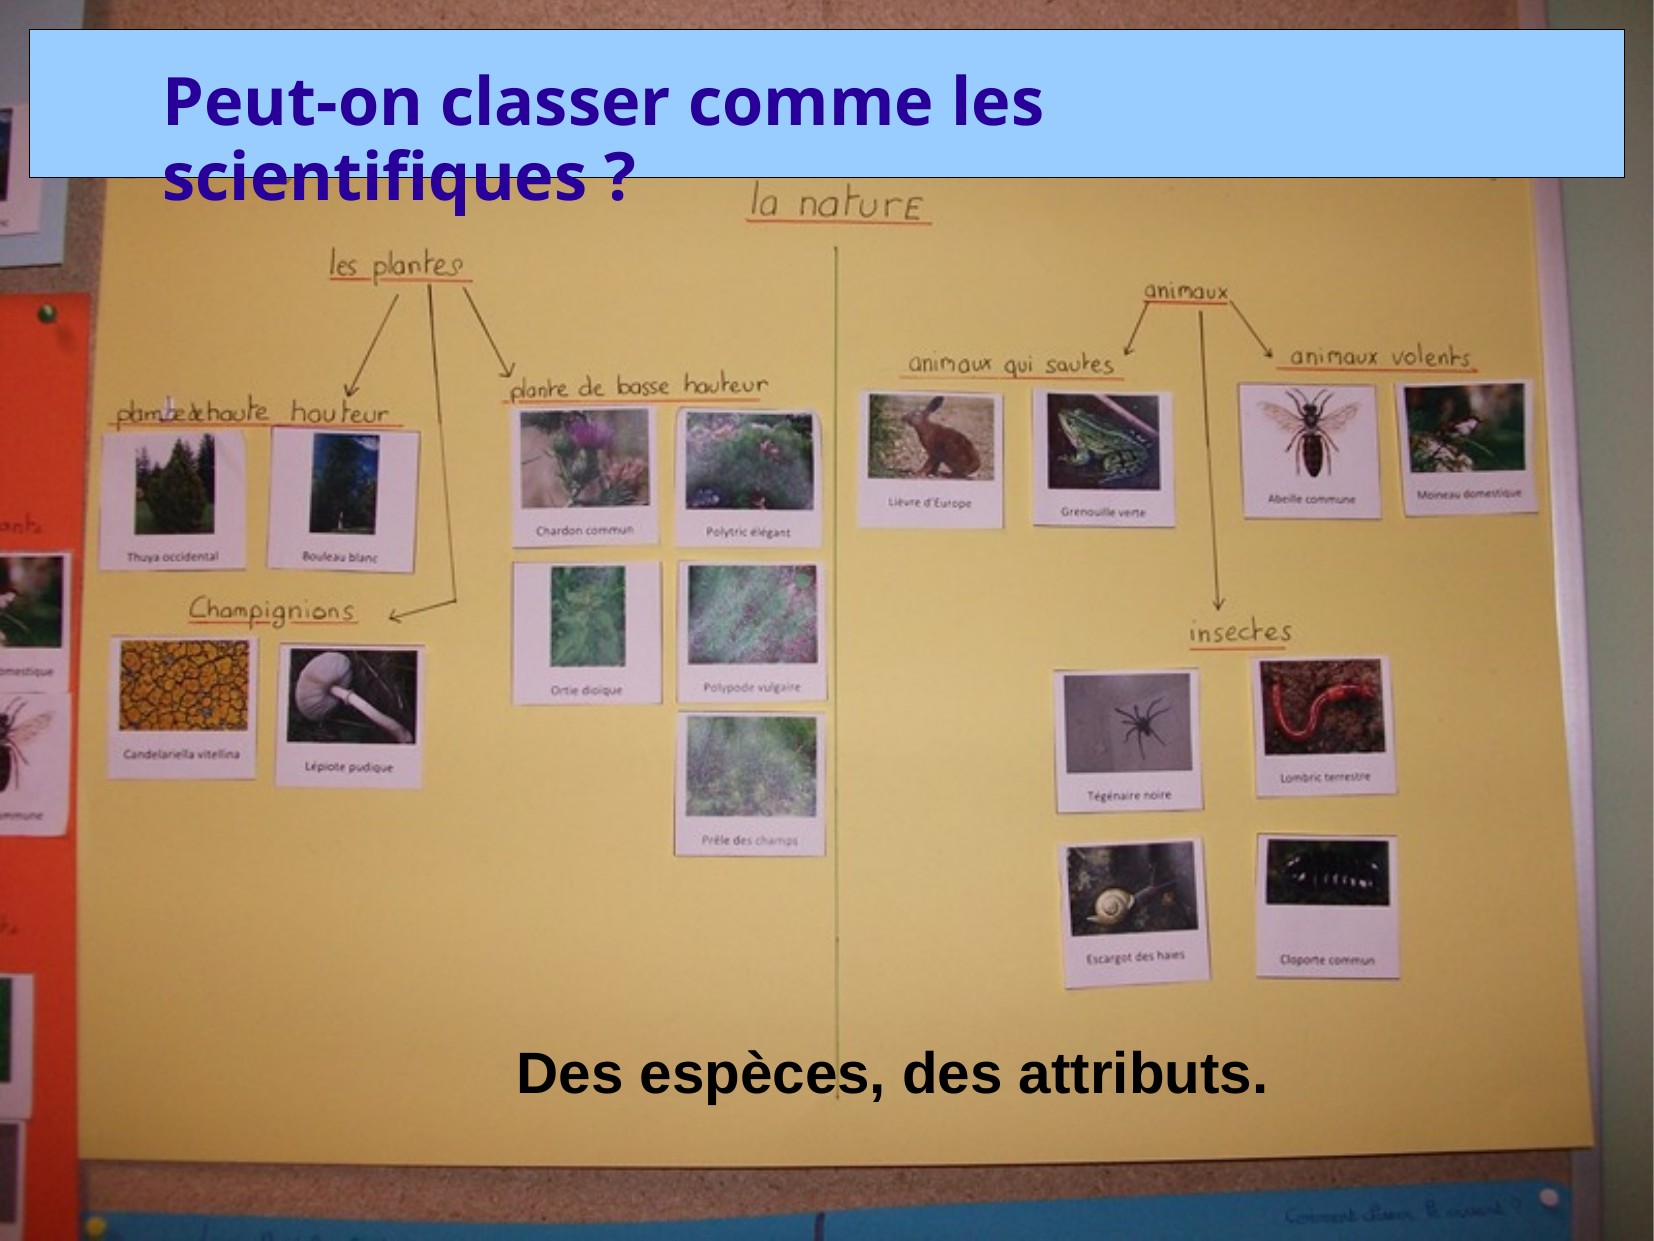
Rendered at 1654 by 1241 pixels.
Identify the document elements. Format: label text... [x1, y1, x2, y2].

text_box [263, 170, 277, 177]
text_box [305, 171, 318, 177]
text_box Des espèces, des attributs. [501, 1033, 1654, 1152]
text_box [30, 30, 1624, 177]
text_box [527, 170, 541, 177]
text_box [442, 171, 455, 177]
picture [0, 0, 1654, 1241]
text_box Peut-on classer comme les scientifiques ? [147, 59, 1544, 150]
